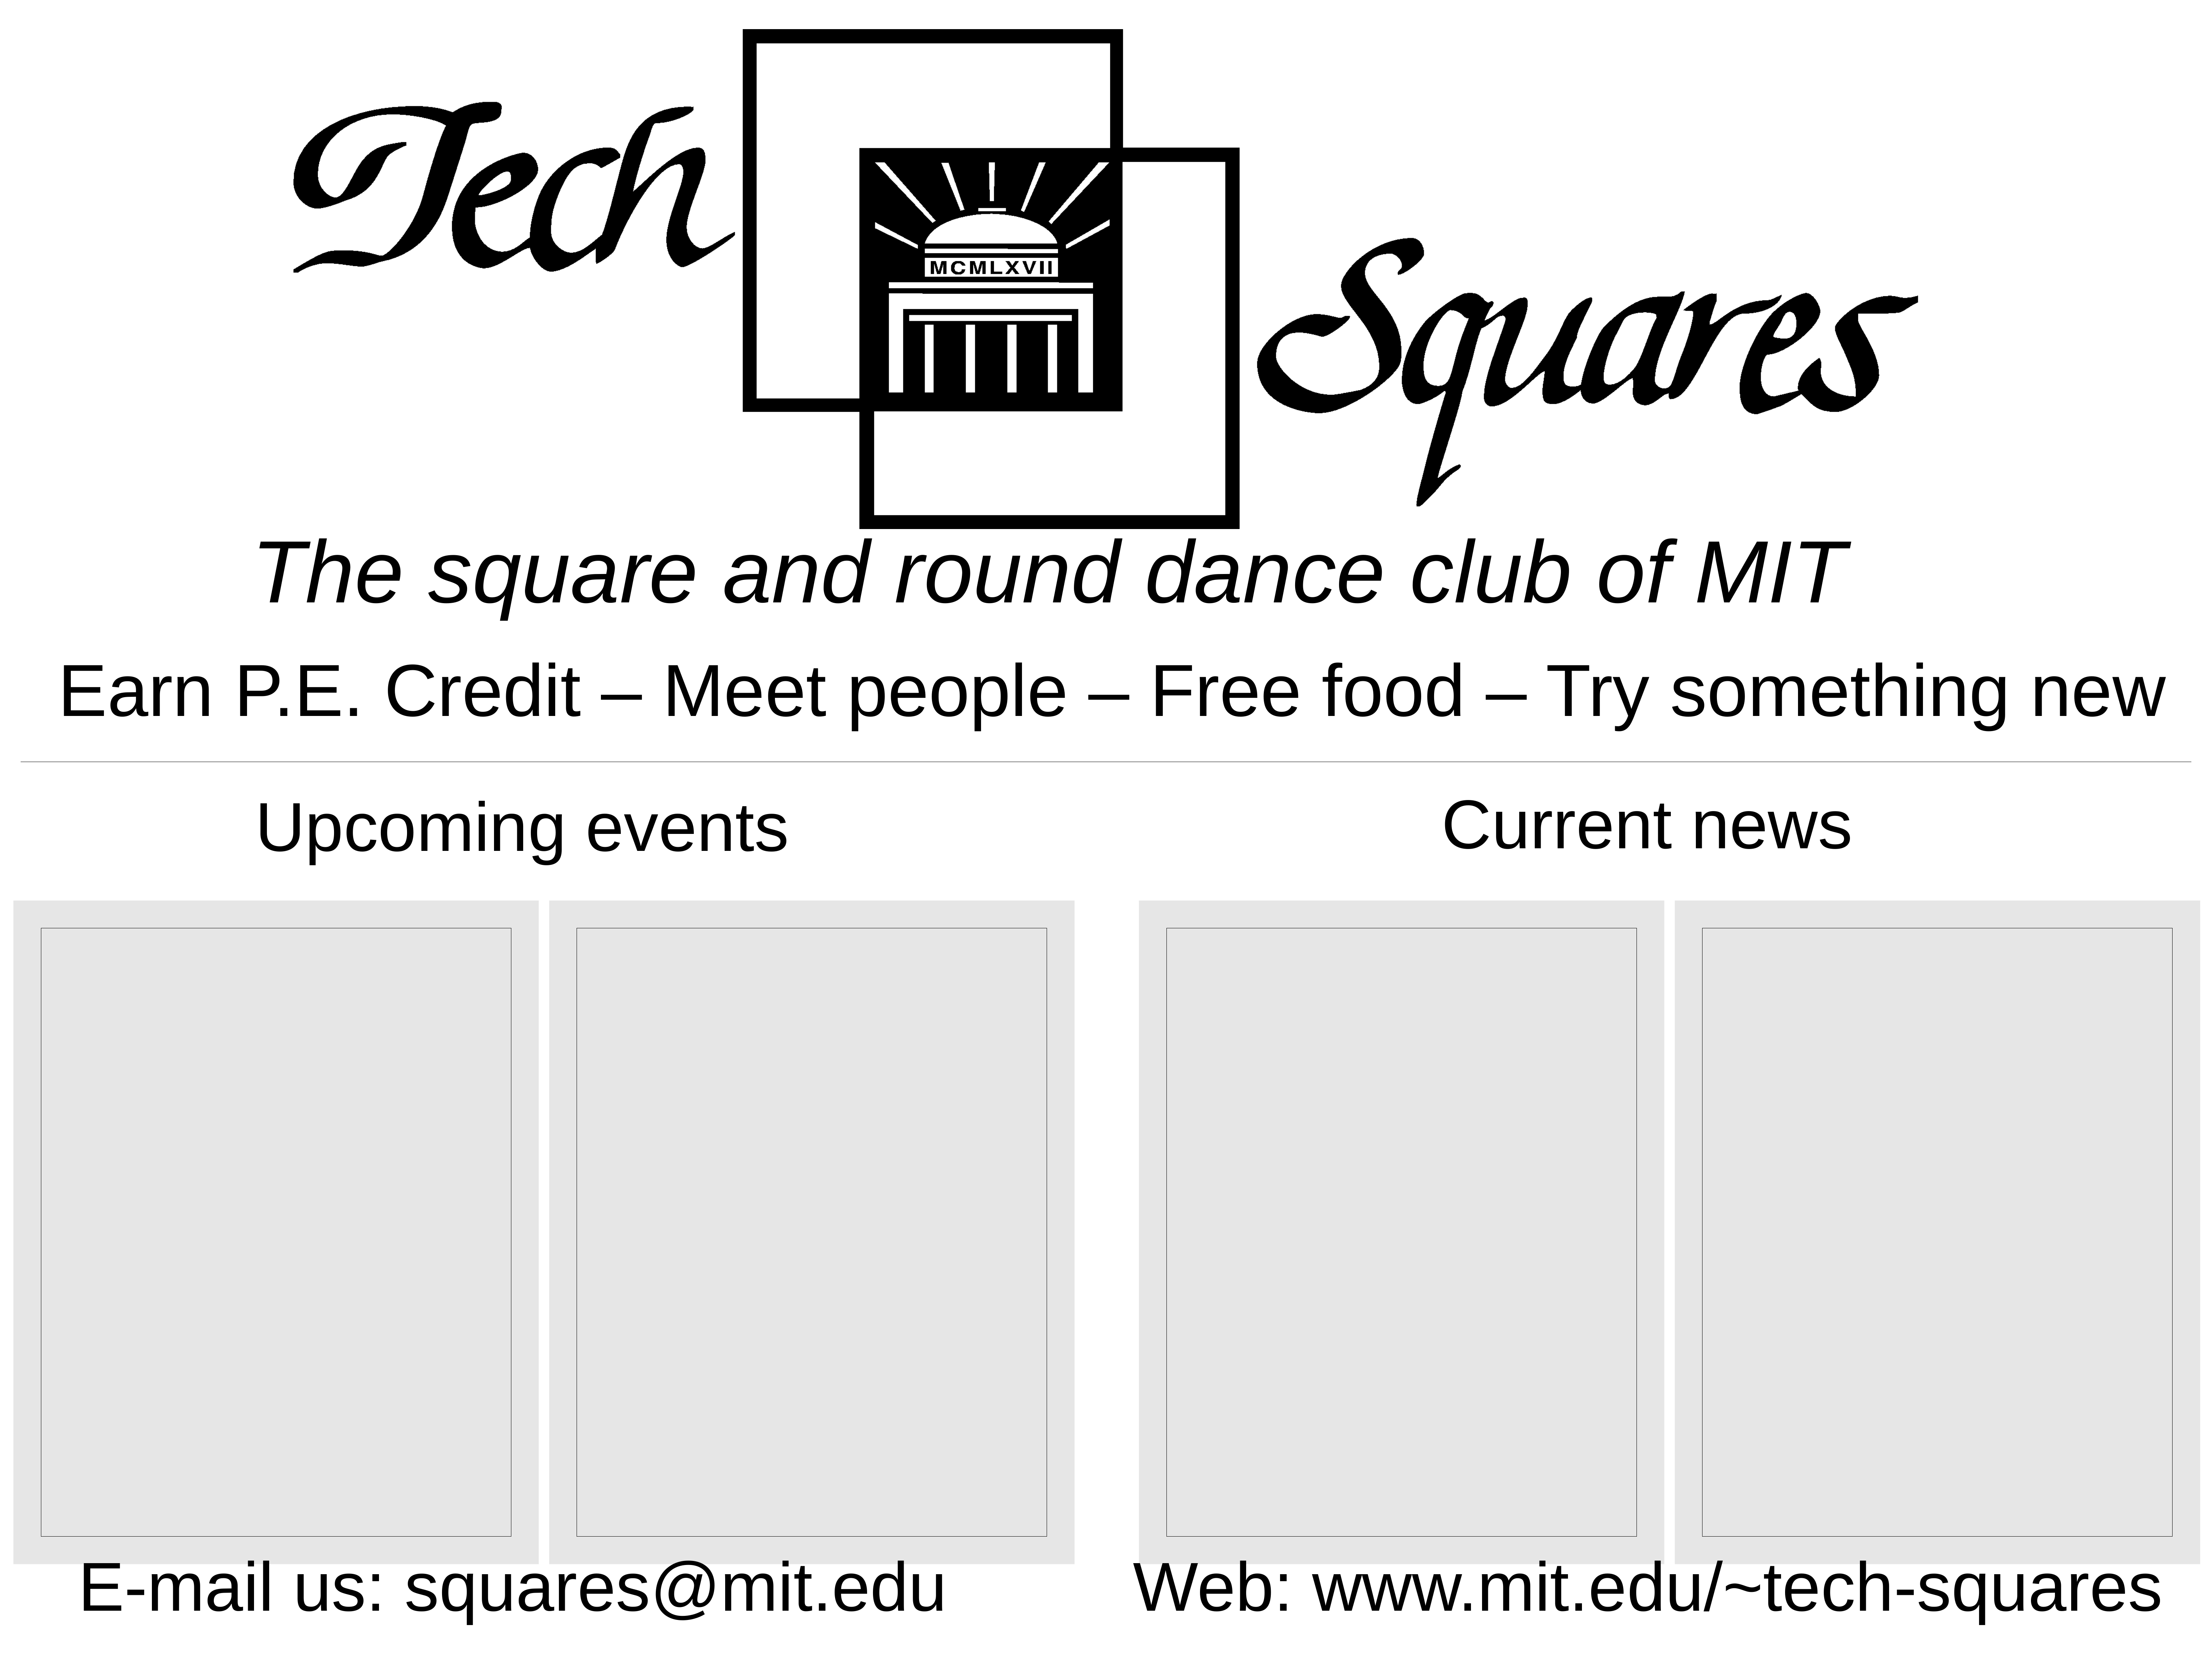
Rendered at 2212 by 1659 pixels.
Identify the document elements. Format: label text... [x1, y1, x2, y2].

text_box The square and round dance club of MIT [246, 520, 1966, 650]
text_box Current news [1436, 783, 1901, 888]
picture [293, 29, 1919, 520]
text_box Web: www.mit.edu/~tech-squares [1128, 1545, 2212, 1651]
text_box [13, 900, 539, 1564]
text_box Upcoming events [250, 786, 837, 891]
text_box [1139, 900, 1665, 1545]
text_box E-mail us: squares@mit.edu [73, 1545, 1015, 1651]
text_box Earn P.E. Credit – Meet people – Free food – Try something new [52, 646, 2173, 751]
text_box [1674, 900, 2200, 1545]
text_box [549, 900, 1075, 1564]
